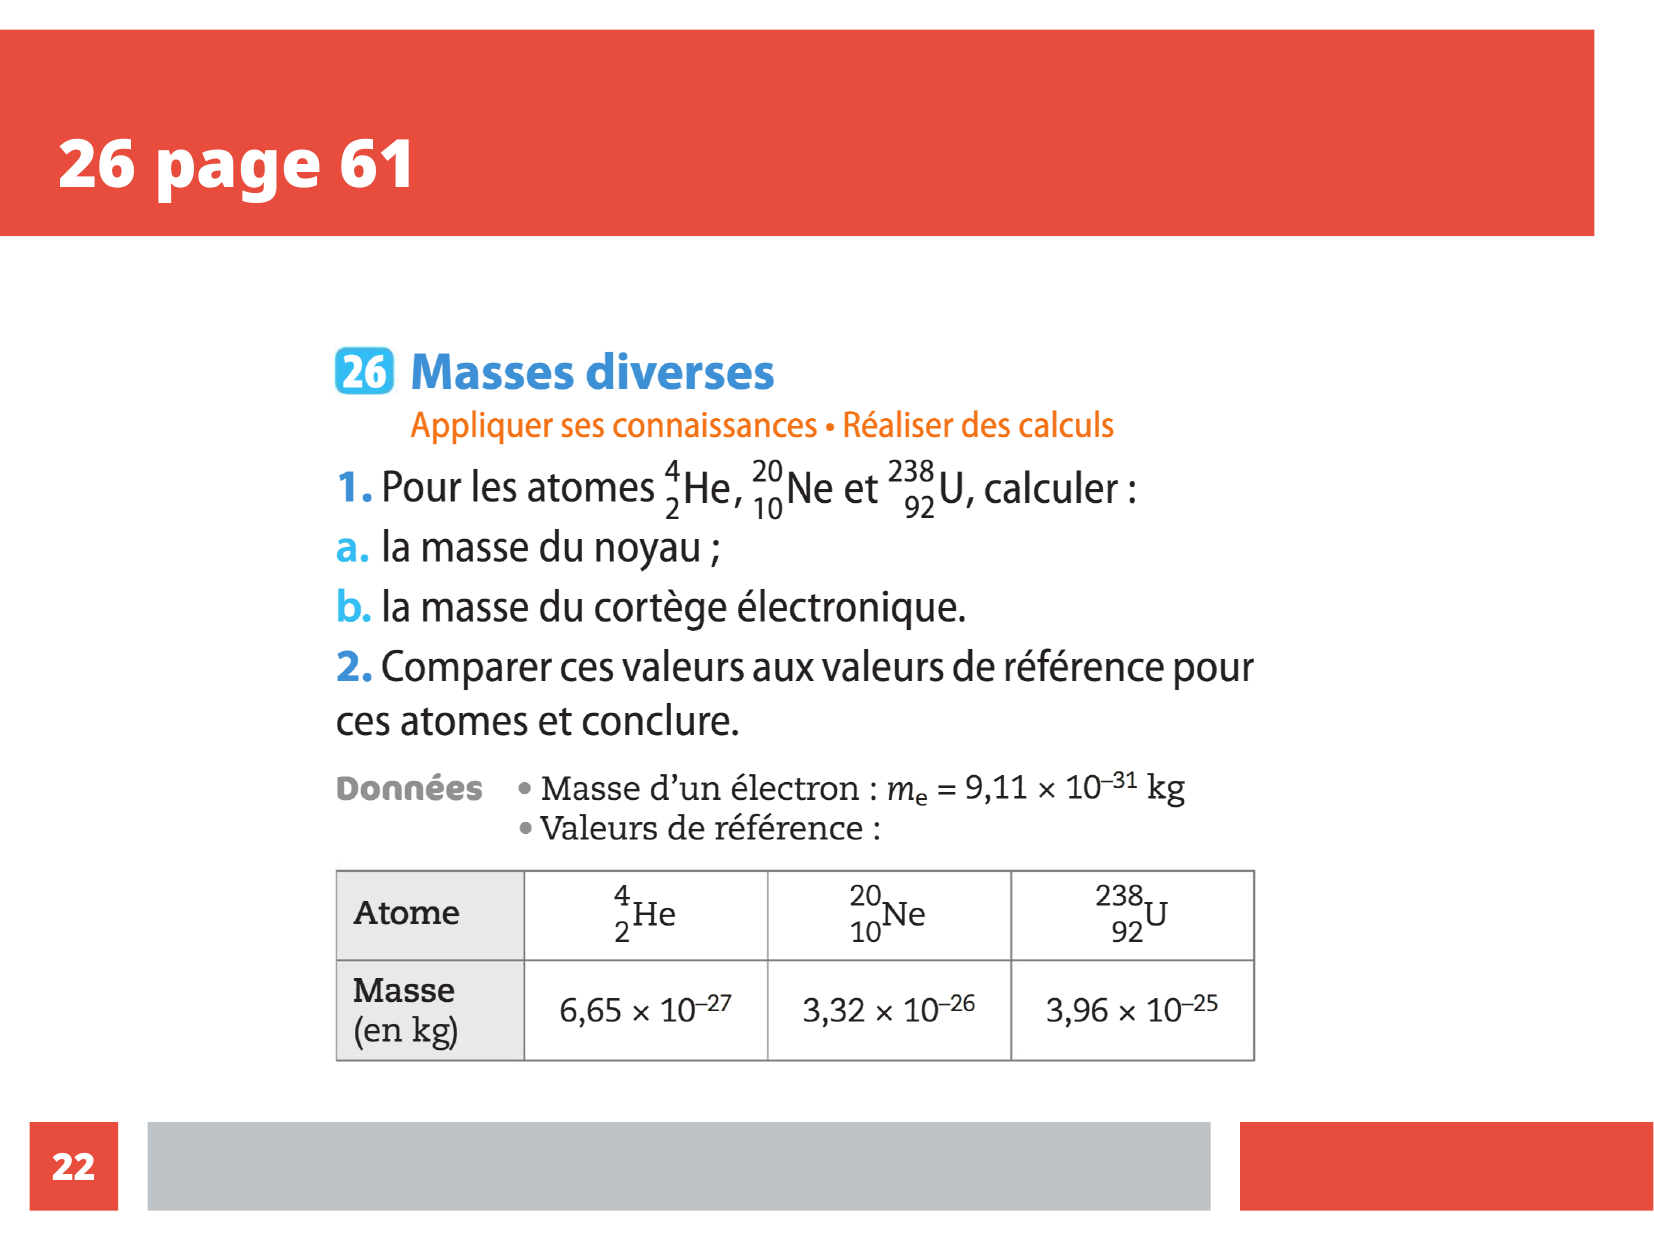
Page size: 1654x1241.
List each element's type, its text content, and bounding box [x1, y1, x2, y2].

title 26 page 61 [59, 59, 1595, 207]
picture [295, 324, 1329, 1093]
